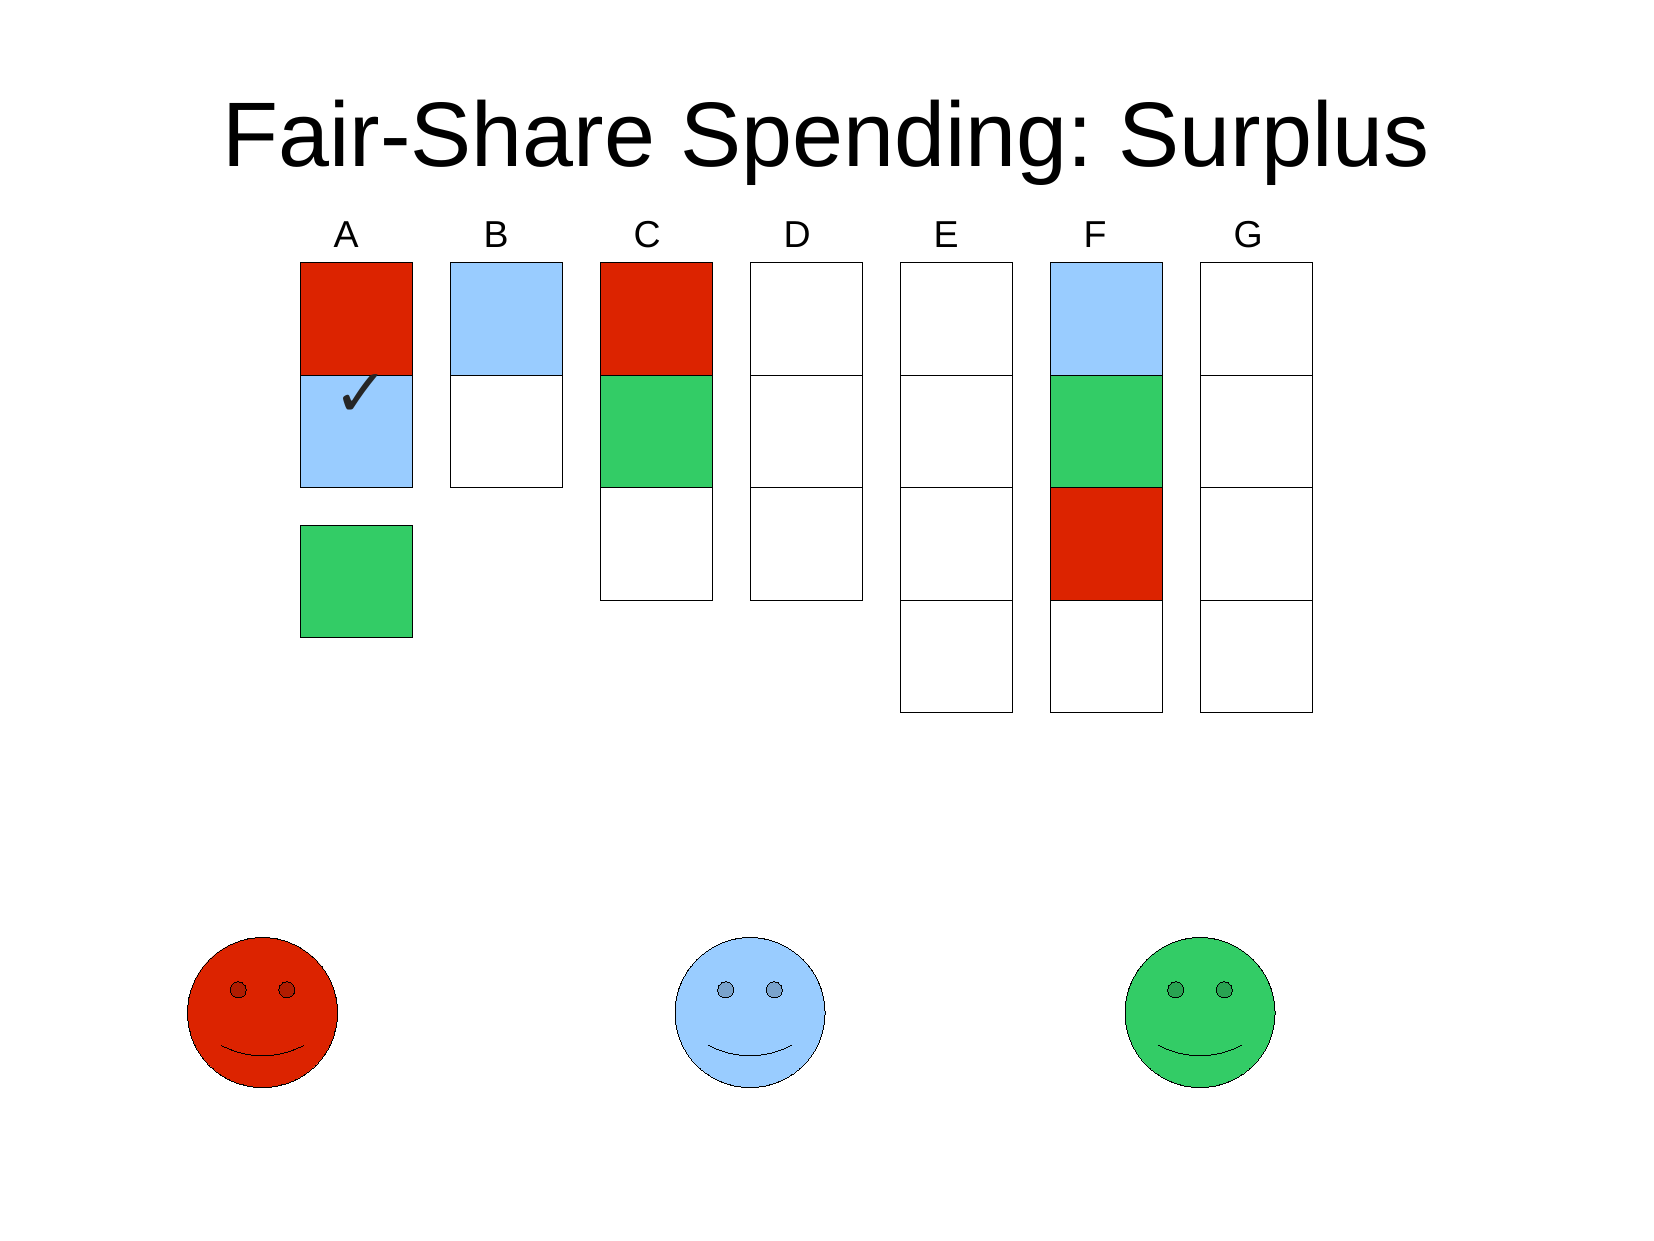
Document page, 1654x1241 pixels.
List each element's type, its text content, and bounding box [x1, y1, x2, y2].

text_box [300, 262, 413, 488]
text_box A [318, 206, 376, 264]
text_box G [1218, 205, 1276, 263]
text_box [900, 262, 1013, 713]
text_box [675, 937, 826, 1088]
title Fair-Share Spending: Surplus [82, 31, 1571, 239]
text_box [300, 525, 413, 638]
text_box [187, 937, 338, 1088]
text_box [600, 262, 713, 601]
text_box [1050, 262, 1163, 713]
text_box [1125, 937, 1276, 1088]
text_box ✓ [318, 337, 413, 431]
text_box E [918, 206, 975, 264]
text_box F [1068, 206, 1126, 264]
text_box B [468, 206, 526, 264]
text_box C [618, 205, 675, 263]
text_box [450, 262, 563, 488]
text_box D [768, 205, 826, 263]
text_box [750, 262, 863, 601]
text_box [1200, 262, 1313, 713]
